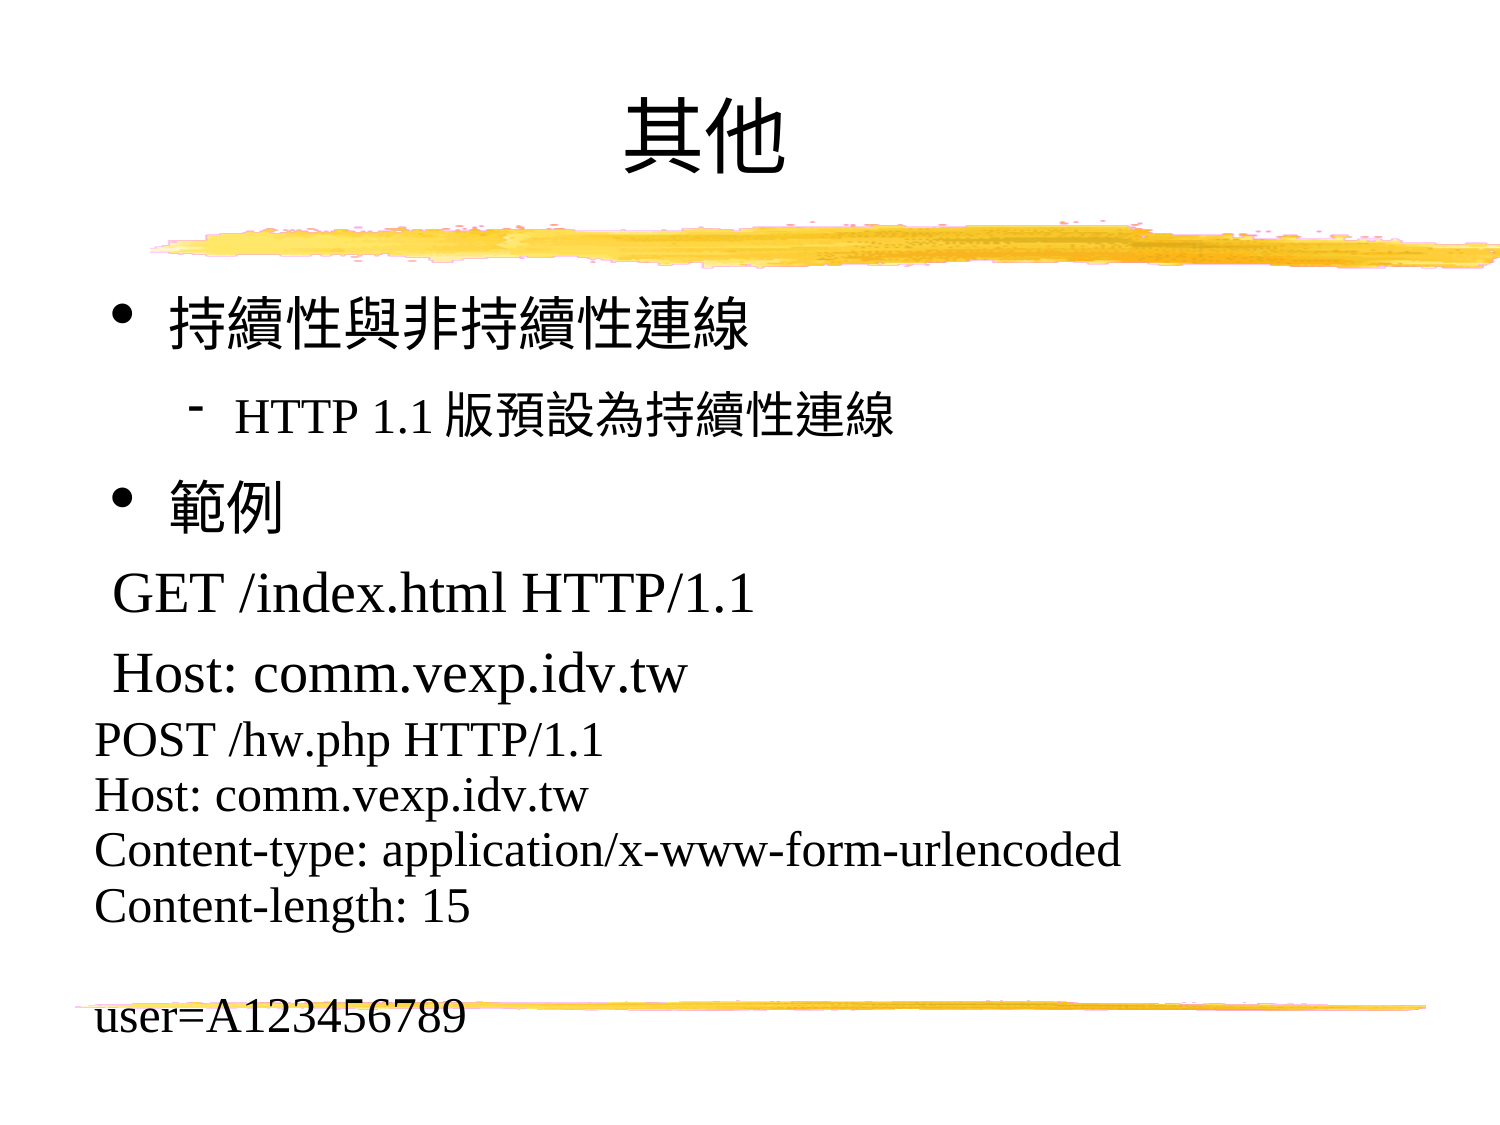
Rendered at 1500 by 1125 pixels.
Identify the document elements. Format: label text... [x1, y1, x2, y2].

list 持續性與非持續性連線 HTTP 1.1版預設為持續性連線 範例 GET /index.html HTTP/1.1 Host: comm.vexp.idv.tw [112, 278, 1388, 939]
picture [1137, 999, 1426, 1013]
text_box POST /hw.php HTTP/1.1 Host: comm.vexp.idv.tw Content-type: application/x-www-form-urlencoded Content-length: 15 user=A123456789 [79, 704, 1137, 1121]
picture [75, 999, 79, 1013]
picture [150, 215, 1500, 279]
title 其他 [66, 44, 1342, 218]
